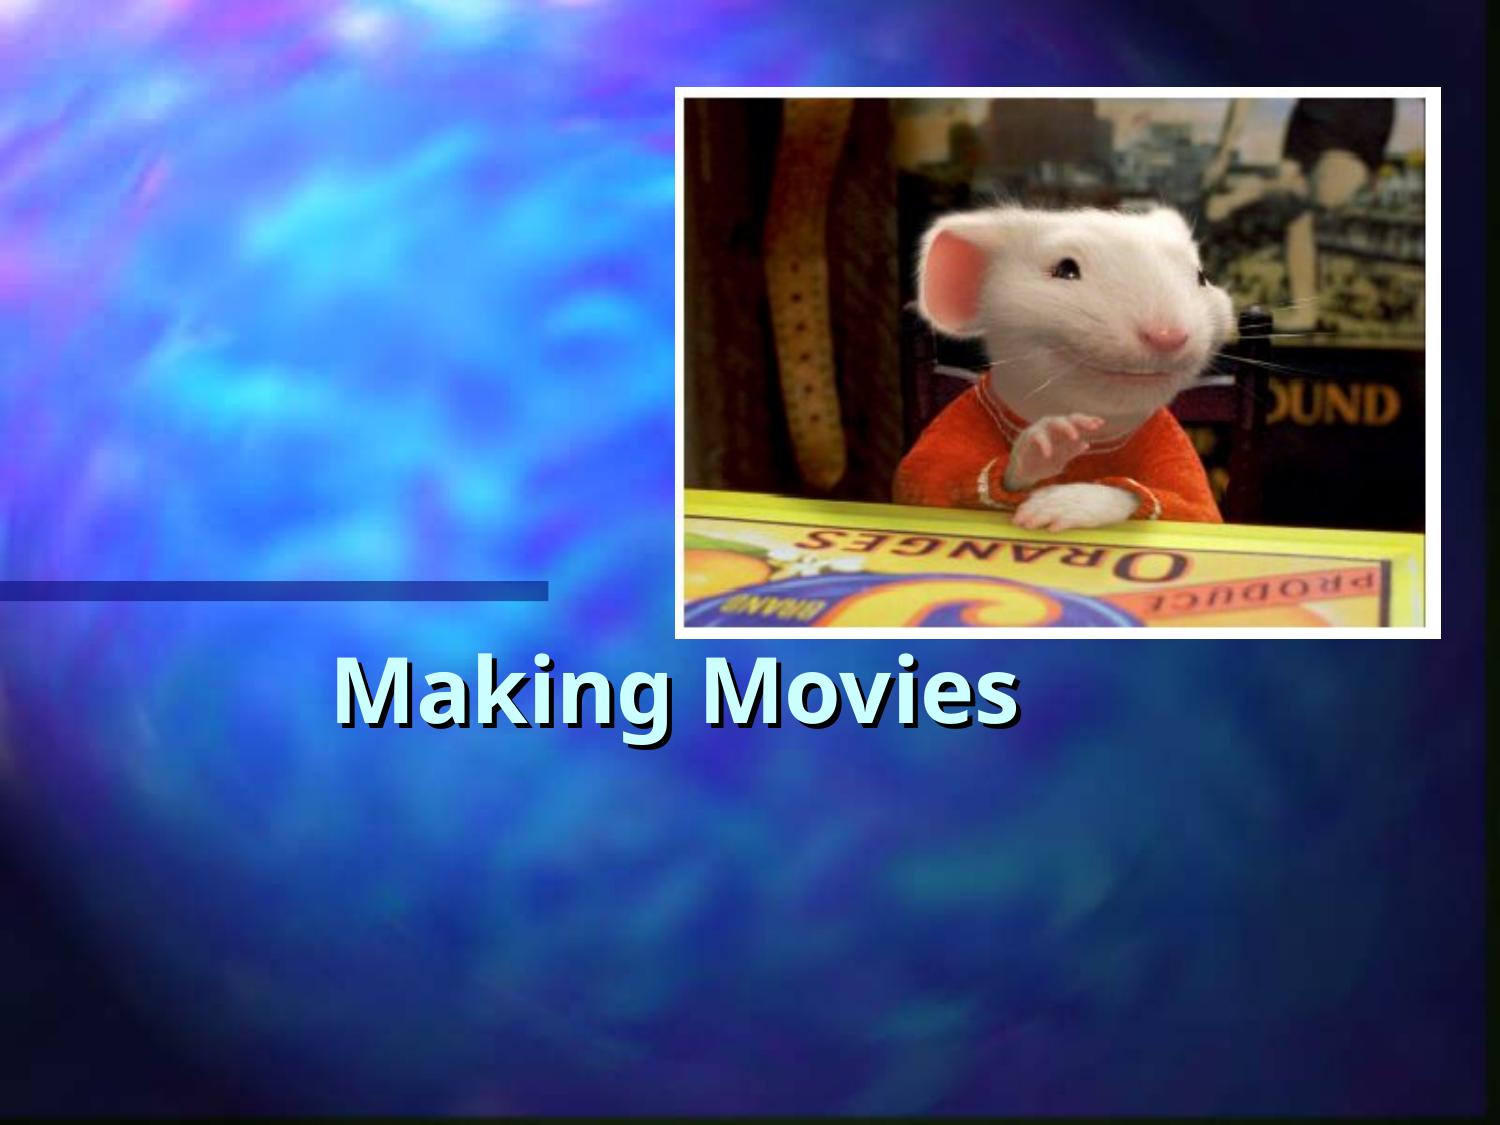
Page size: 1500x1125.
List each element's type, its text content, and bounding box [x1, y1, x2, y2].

title Making Movies [37, 562, 1313, 750]
picture [0, 0, 1500, 1125]
